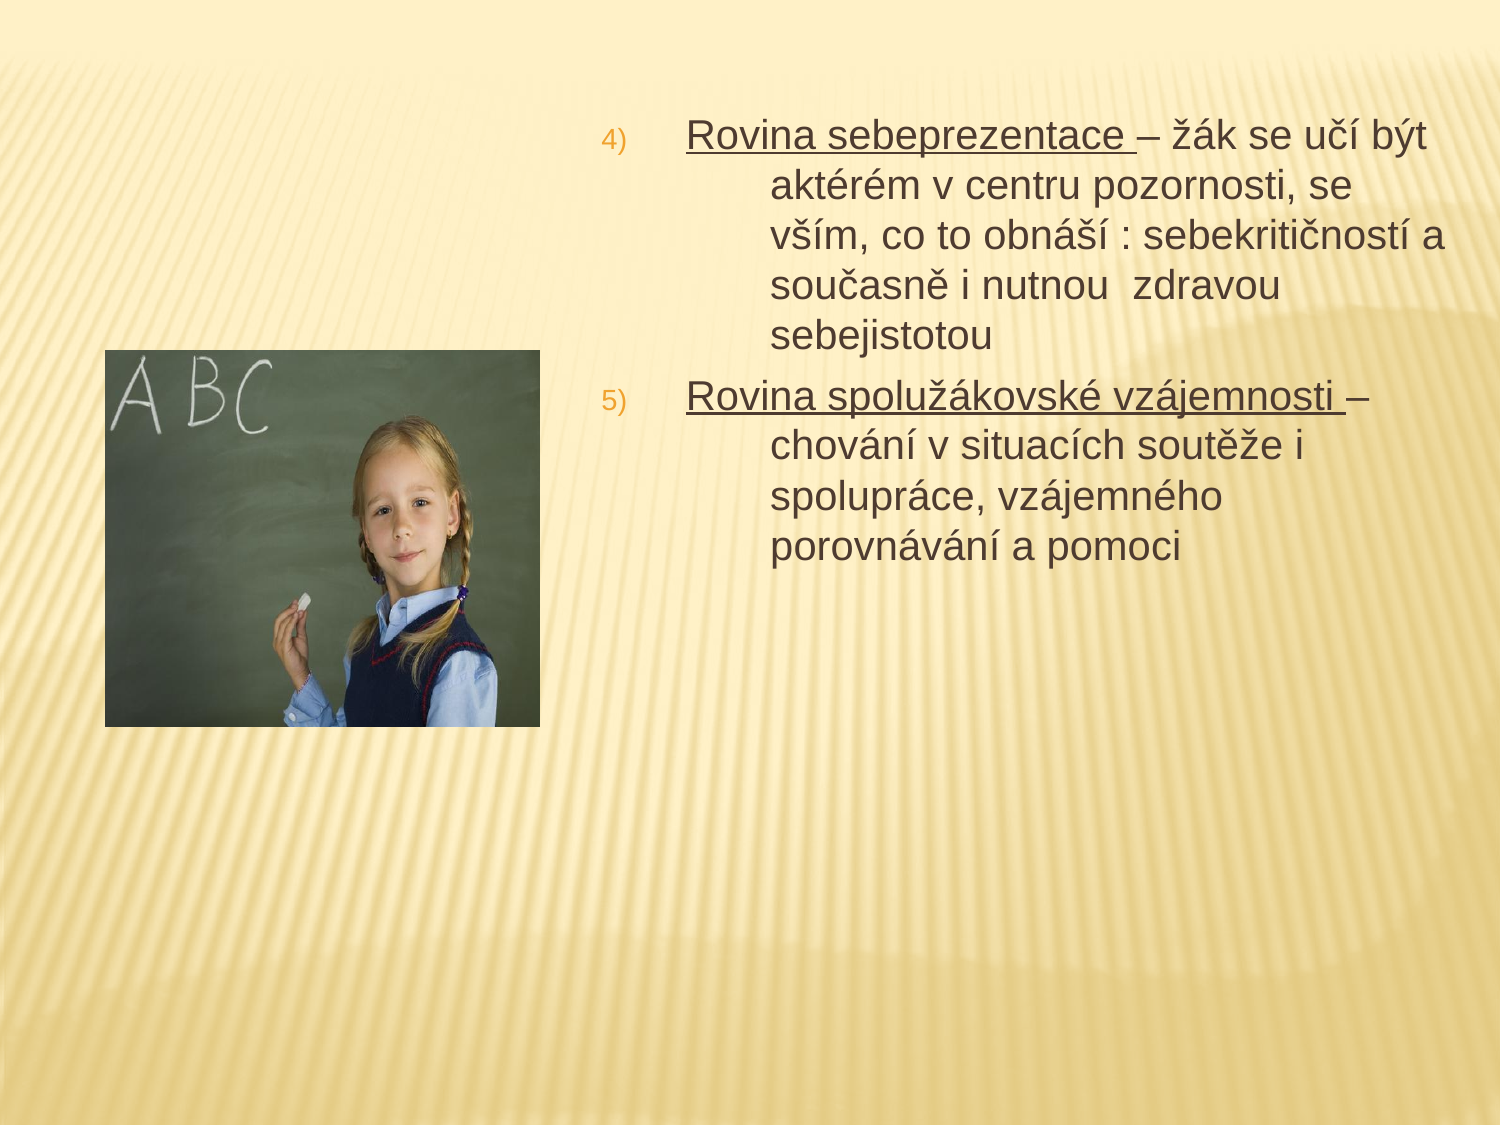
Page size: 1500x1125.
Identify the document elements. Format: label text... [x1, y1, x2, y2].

list Rovina sebeprezentace – žák se učí být aktérém v centru pozornosti, se vším, co to obnáší : sebekritičností a současně i nutnou zdravou sebejistotou Rovina spolužákovské vzájemnosti – chování v situacích soutěže i spolupráce, vzájemného porovnávání a pomoci [586, 99, 1463, 950]
picture [105, 351, 540, 727]
